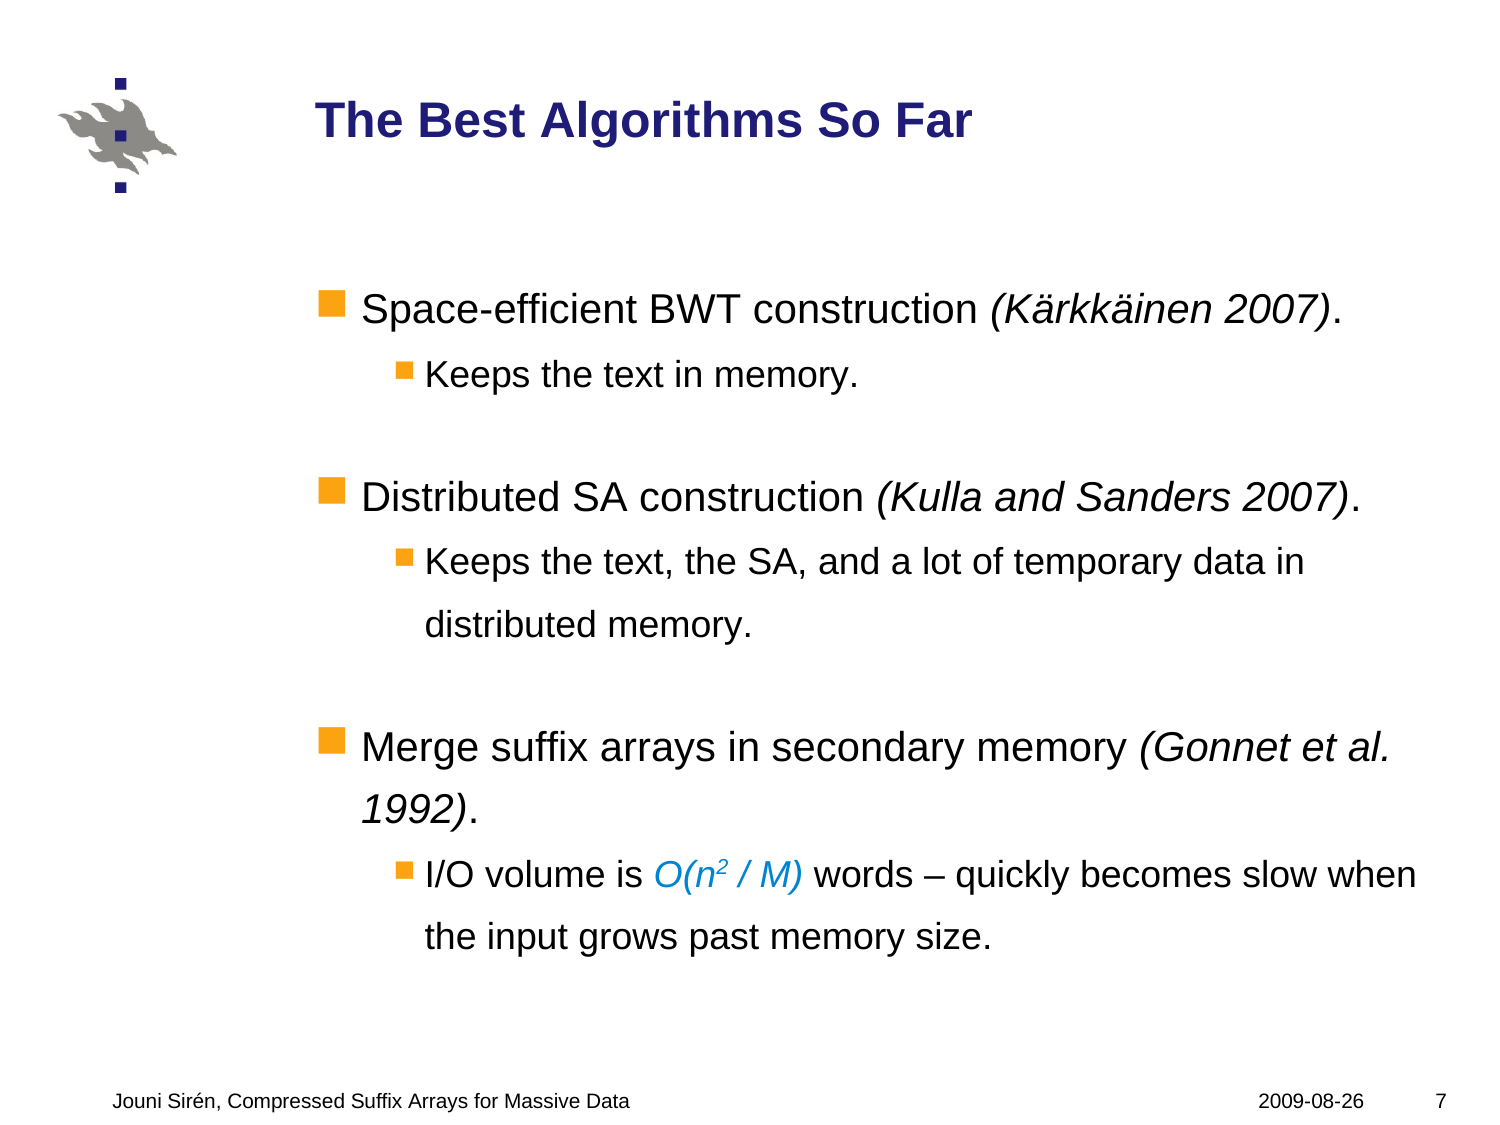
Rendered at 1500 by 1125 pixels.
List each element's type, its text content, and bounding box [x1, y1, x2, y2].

list Space-efficient BWT construction (Kärkkäinen 2007). Keeps the text in memory. Distributed SA construction (Kulla and Sanders 2007). Keeps the text, the SA, and a lot of temporary data in distributed memory. Merge suffix arrays in secondary memory (Gonnet et al. 1992). I/O volume is O(n2 / M) words – quickly becomes slow when the input grows past memory size. [299, 262, 1450, 1091]
picture [57, 78, 177, 193]
title The Best Algorithms So Far [299, 17, 1450, 216]
